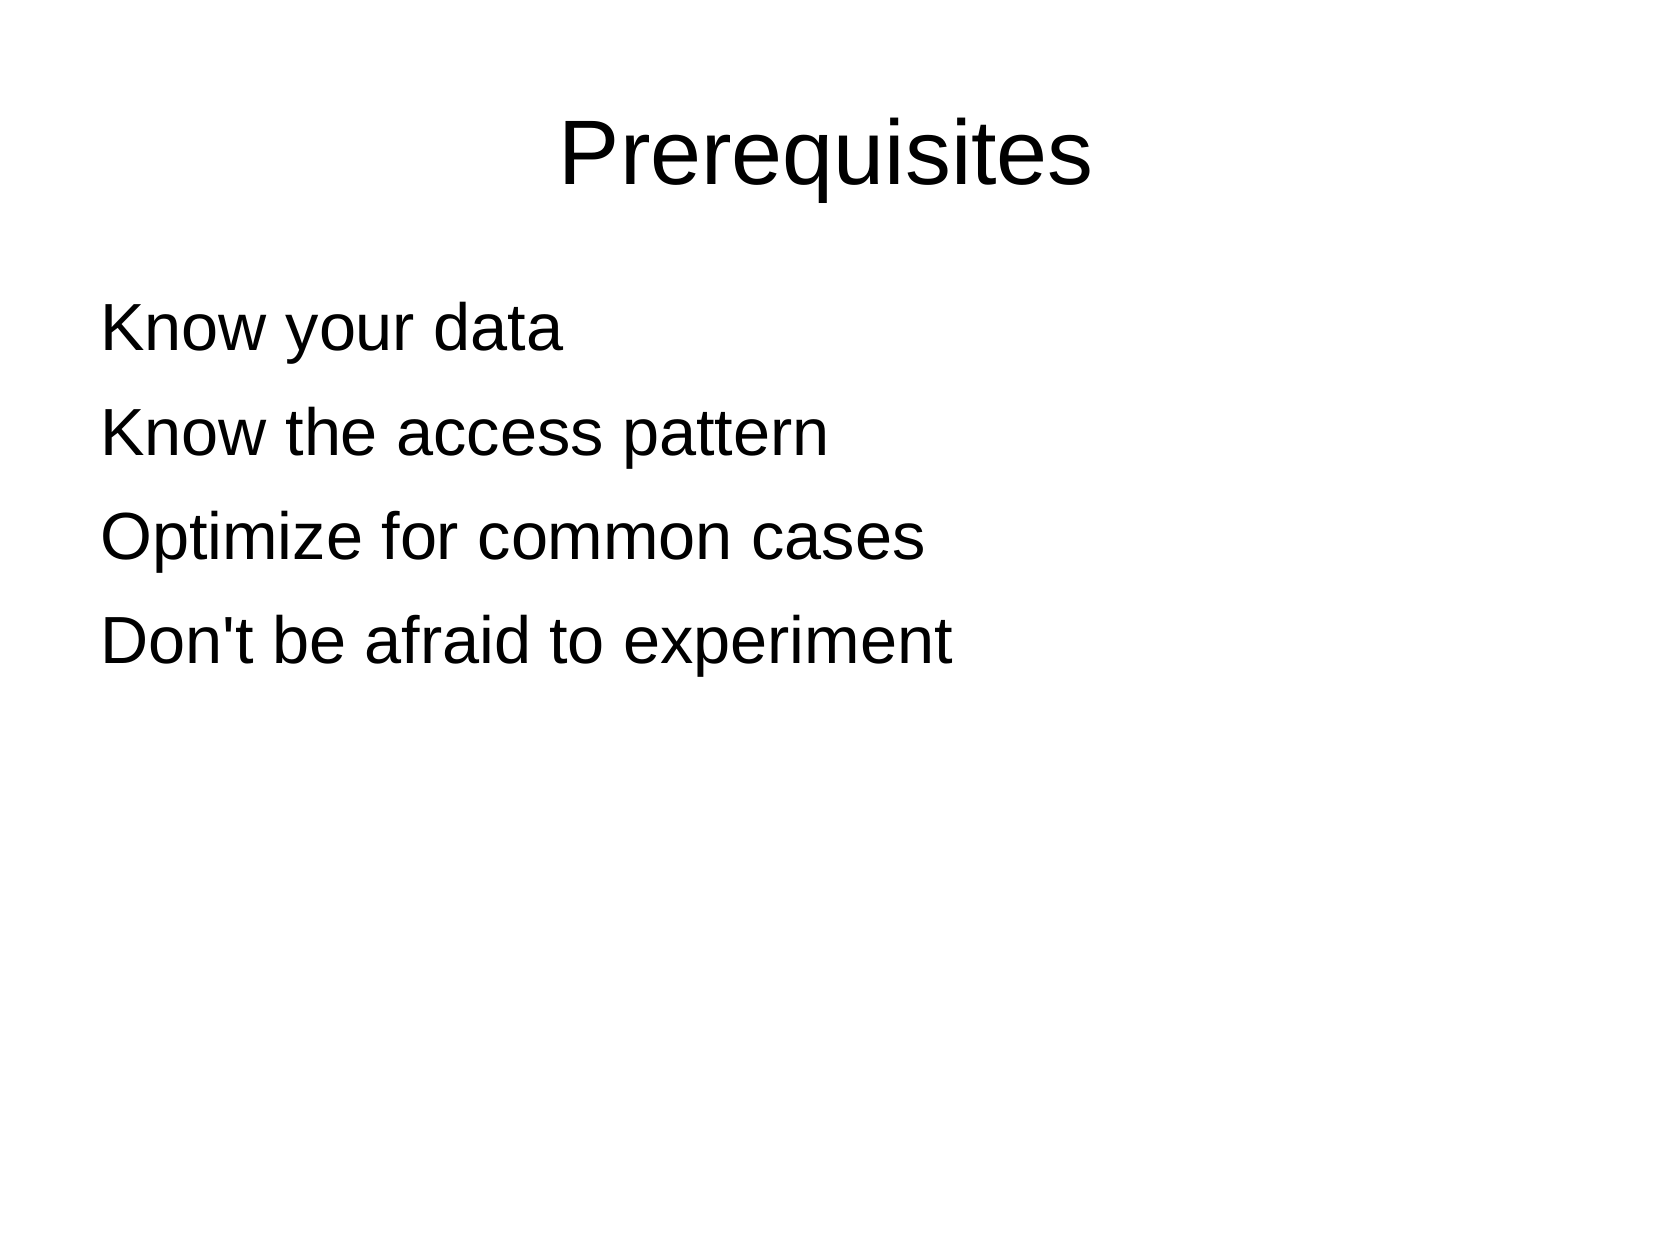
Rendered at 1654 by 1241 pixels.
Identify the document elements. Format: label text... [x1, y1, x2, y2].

title Prerequisites [82, 56, 1571, 250]
list Know your data Know the access pattern Optimize for common cases Don't be afraid to experiment [82, 290, 1571, 1109]
